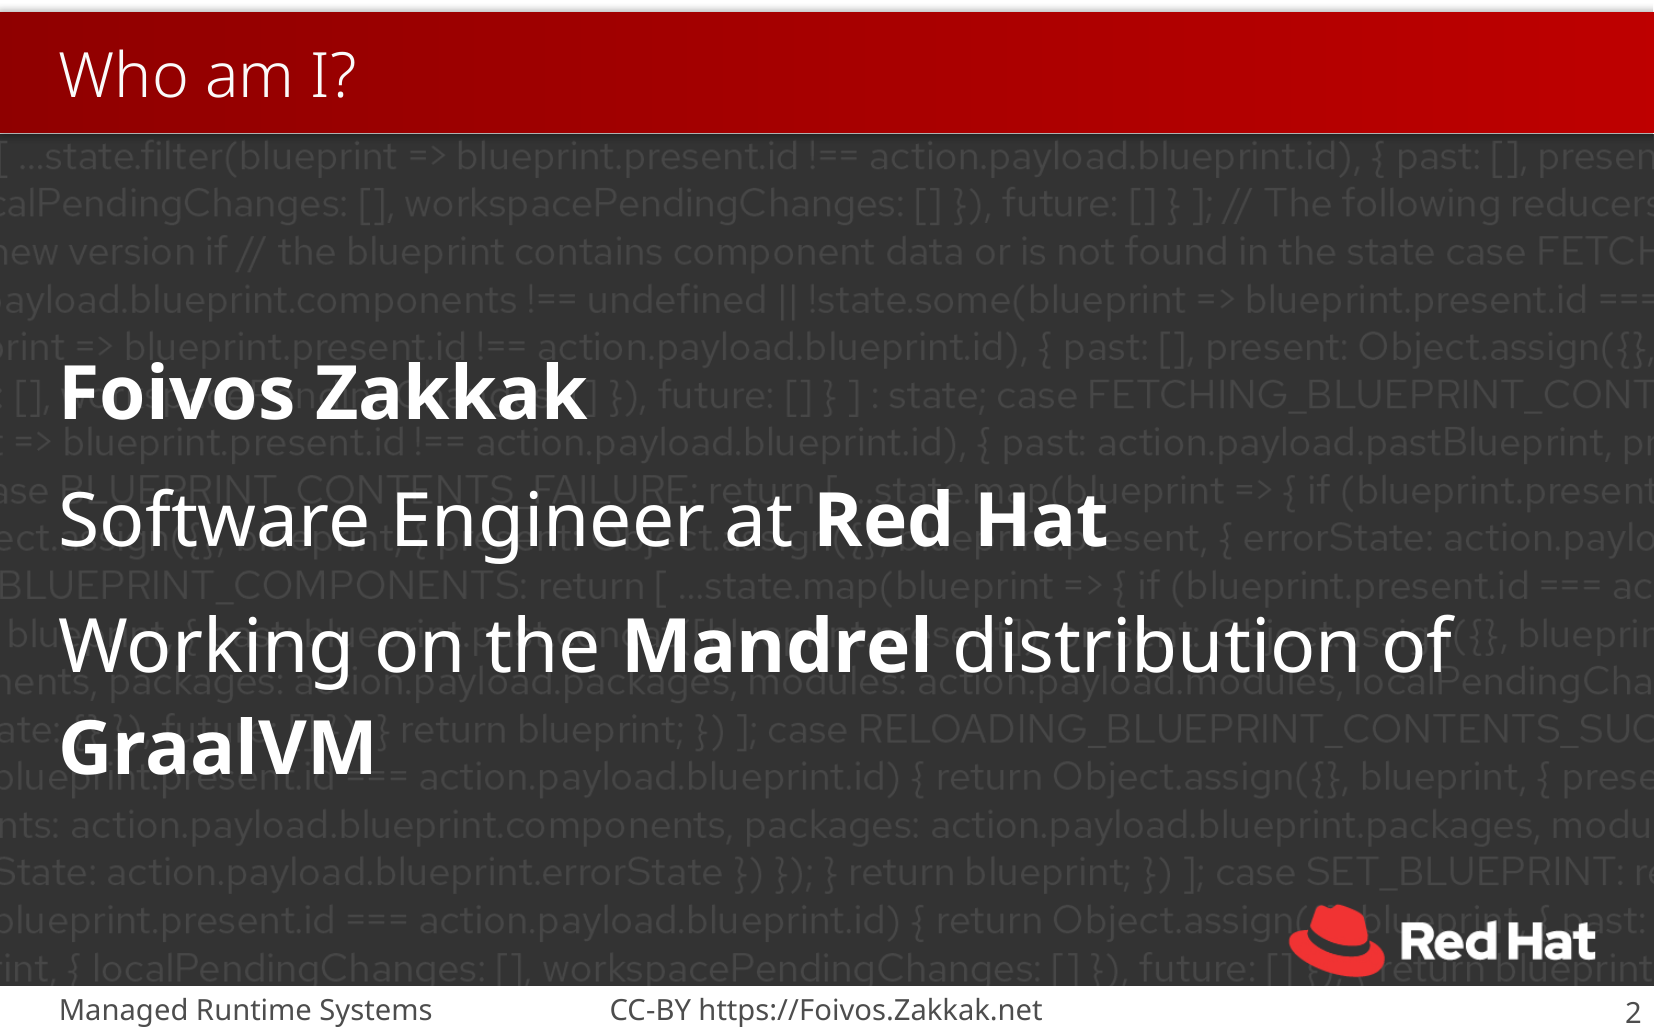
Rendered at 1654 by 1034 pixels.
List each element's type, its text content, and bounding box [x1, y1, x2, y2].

picture [0, 134, 1653, 986]
title Who am I? [58, 7, 1329, 139]
list Foivos Zakkak Software Engineer at Red Hat Working on the Mandrel distribution of GraalVM [58, 177, 1594, 960]
